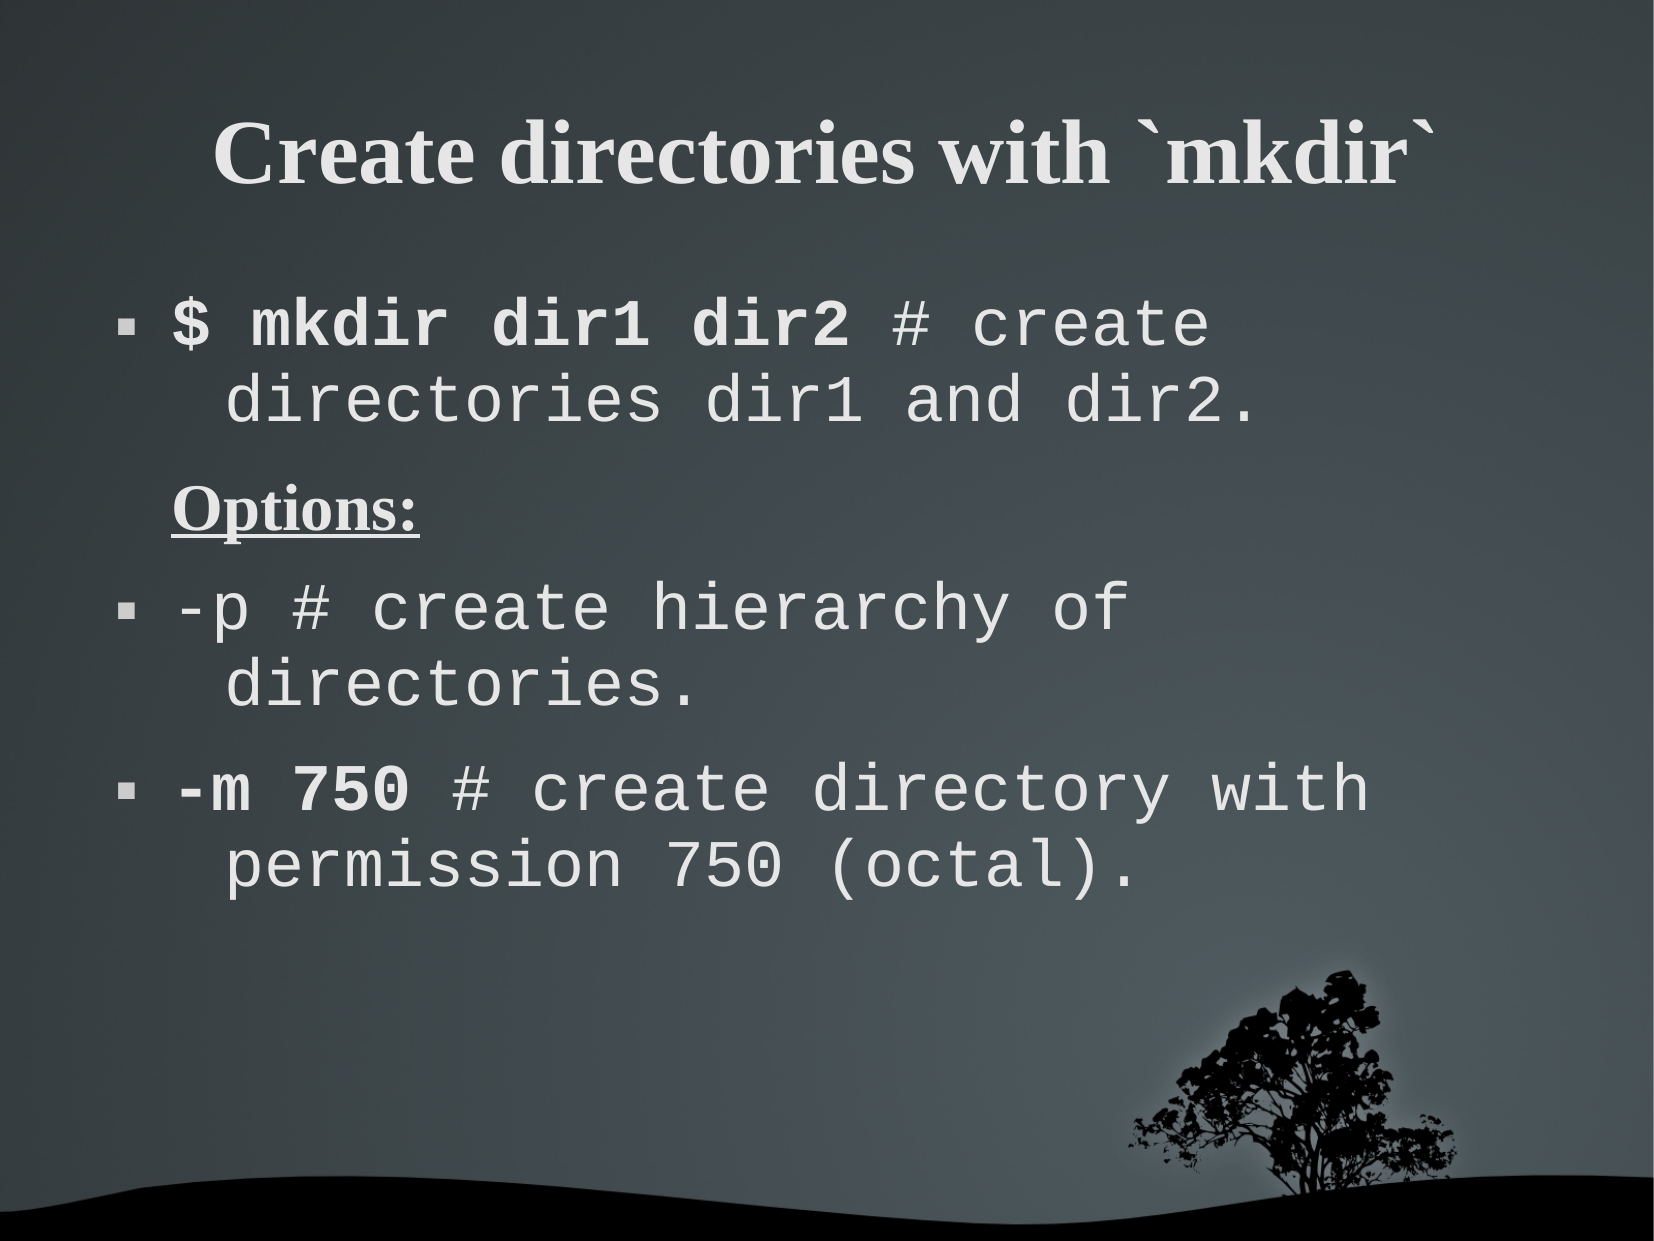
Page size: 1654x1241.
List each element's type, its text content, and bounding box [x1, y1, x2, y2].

list $ mkdir dir1 dir2 # create directories dir1 and dir2. Options: -p # create hierarchy of directories. -m 750 # create directory with permission 750 (octal). [82, 290, 1571, 1109]
picture [0, 0, 1654, 1241]
title Create directories with `mkdir` [82, 49, 1571, 257]
